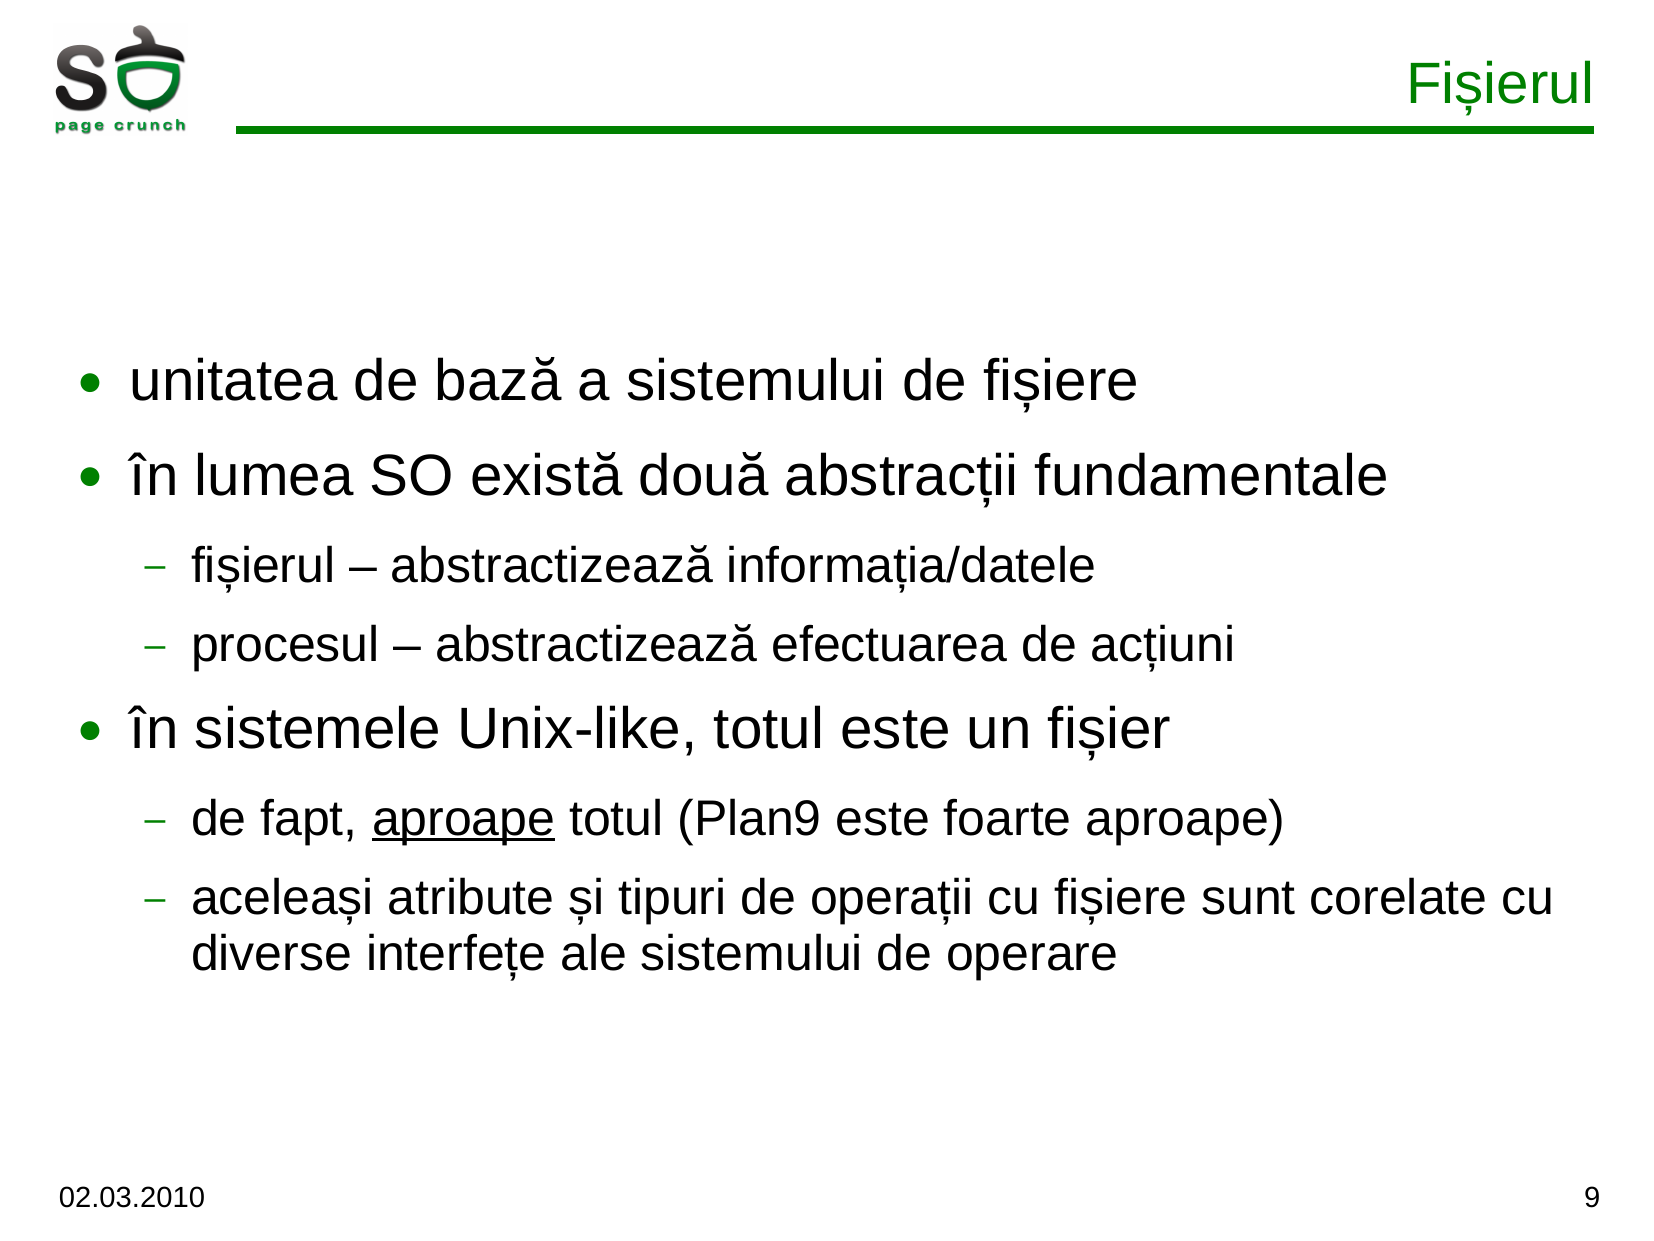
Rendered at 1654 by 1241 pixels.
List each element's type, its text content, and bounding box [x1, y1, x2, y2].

picture [53, 23, 188, 136]
list unitatea de bază a sistemului de fișiere în lumea SO există două abstracții fundamentale fișierul – abstractizează informația/datele procesul – abstractizează efectuarea de acțiuni în sistemele Unix-like, totul este un fișier de fapt, aproape totul (Plan9 este foarte aproape) aceleași atribute și tipuri de operații cu fișiere sunt corelate cu diverse interfețe ale sistemului de operare [59, 177, 1595, 1152]
title Fișierul [236, 49, 1595, 119]
